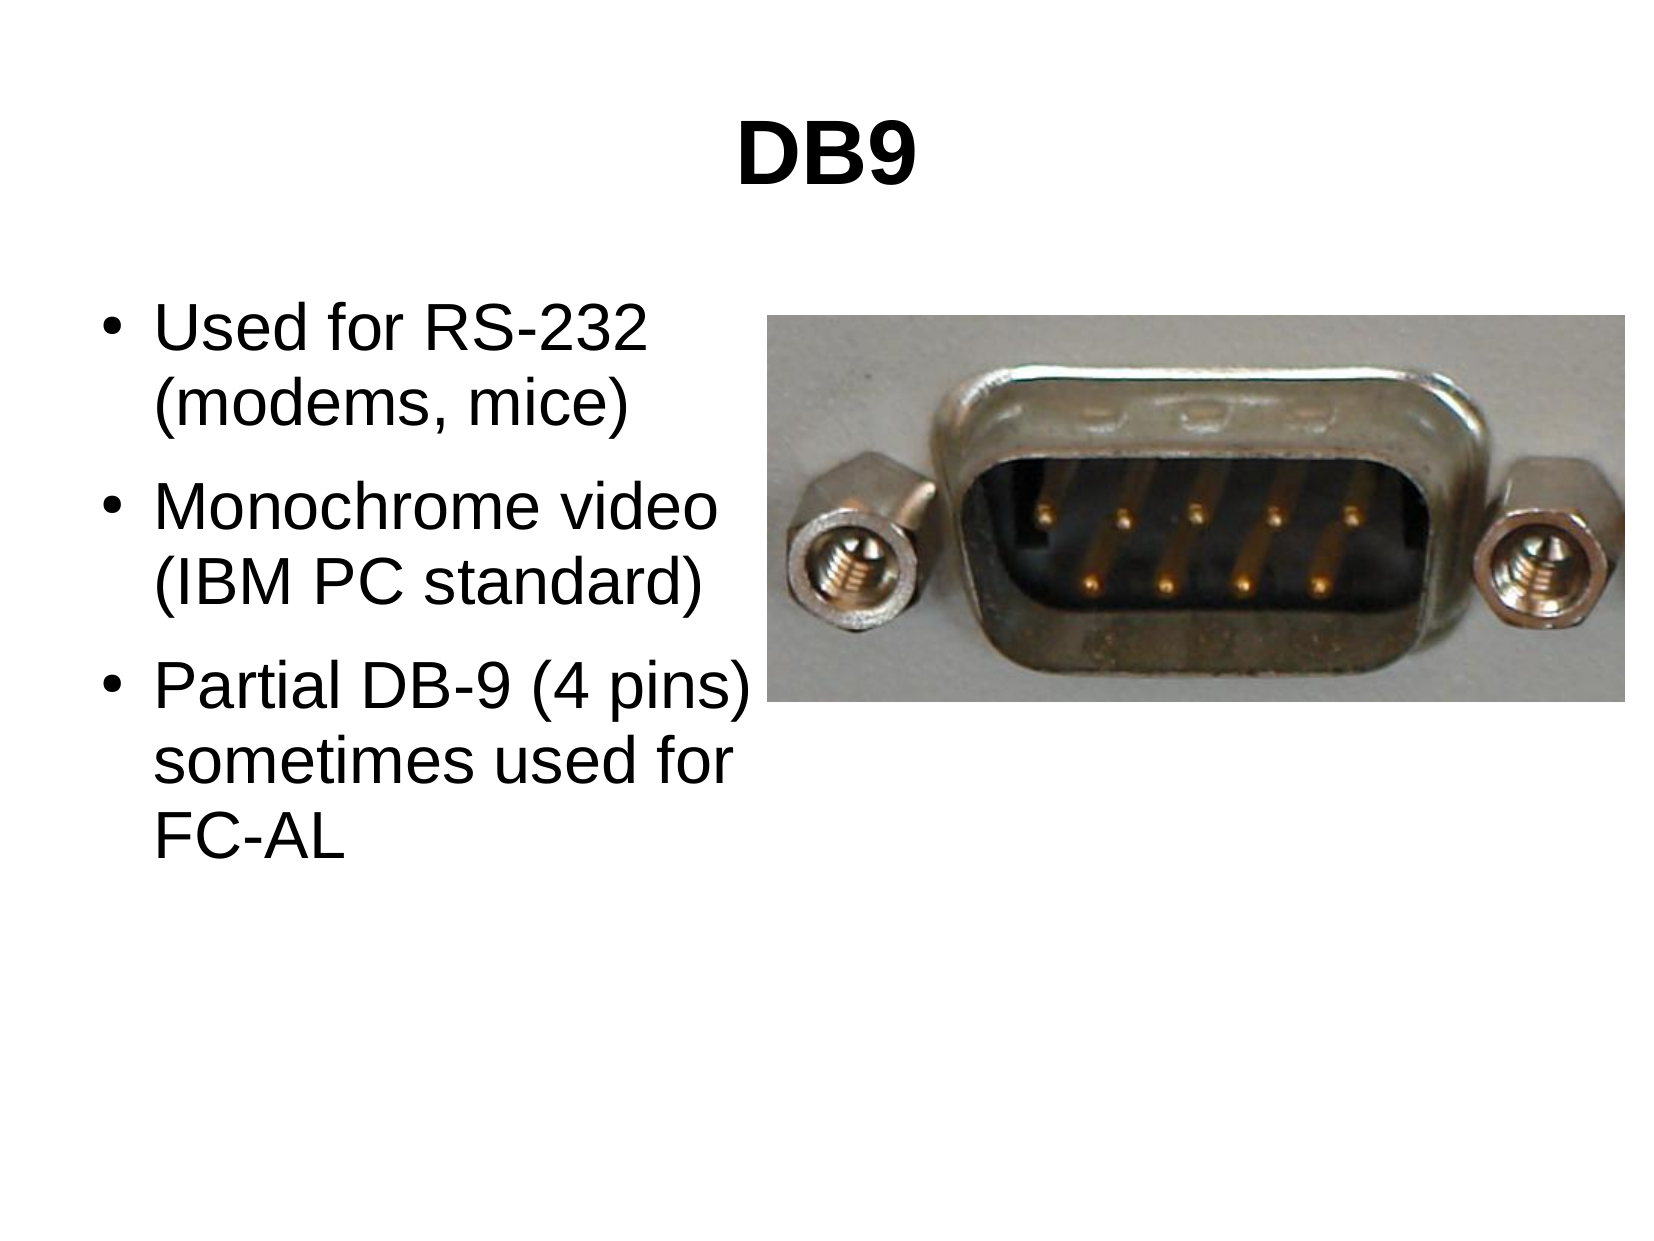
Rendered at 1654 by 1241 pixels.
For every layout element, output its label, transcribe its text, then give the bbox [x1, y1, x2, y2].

list Used for RS-232 (modems, mice) Monochrome video (IBM PC standard) Partial DB-9 (4 pins) sometimes used for FC-AL [82, 290, 809, 1094]
picture [767, 315, 1625, 702]
title DB9 [82, 49, 1571, 257]
